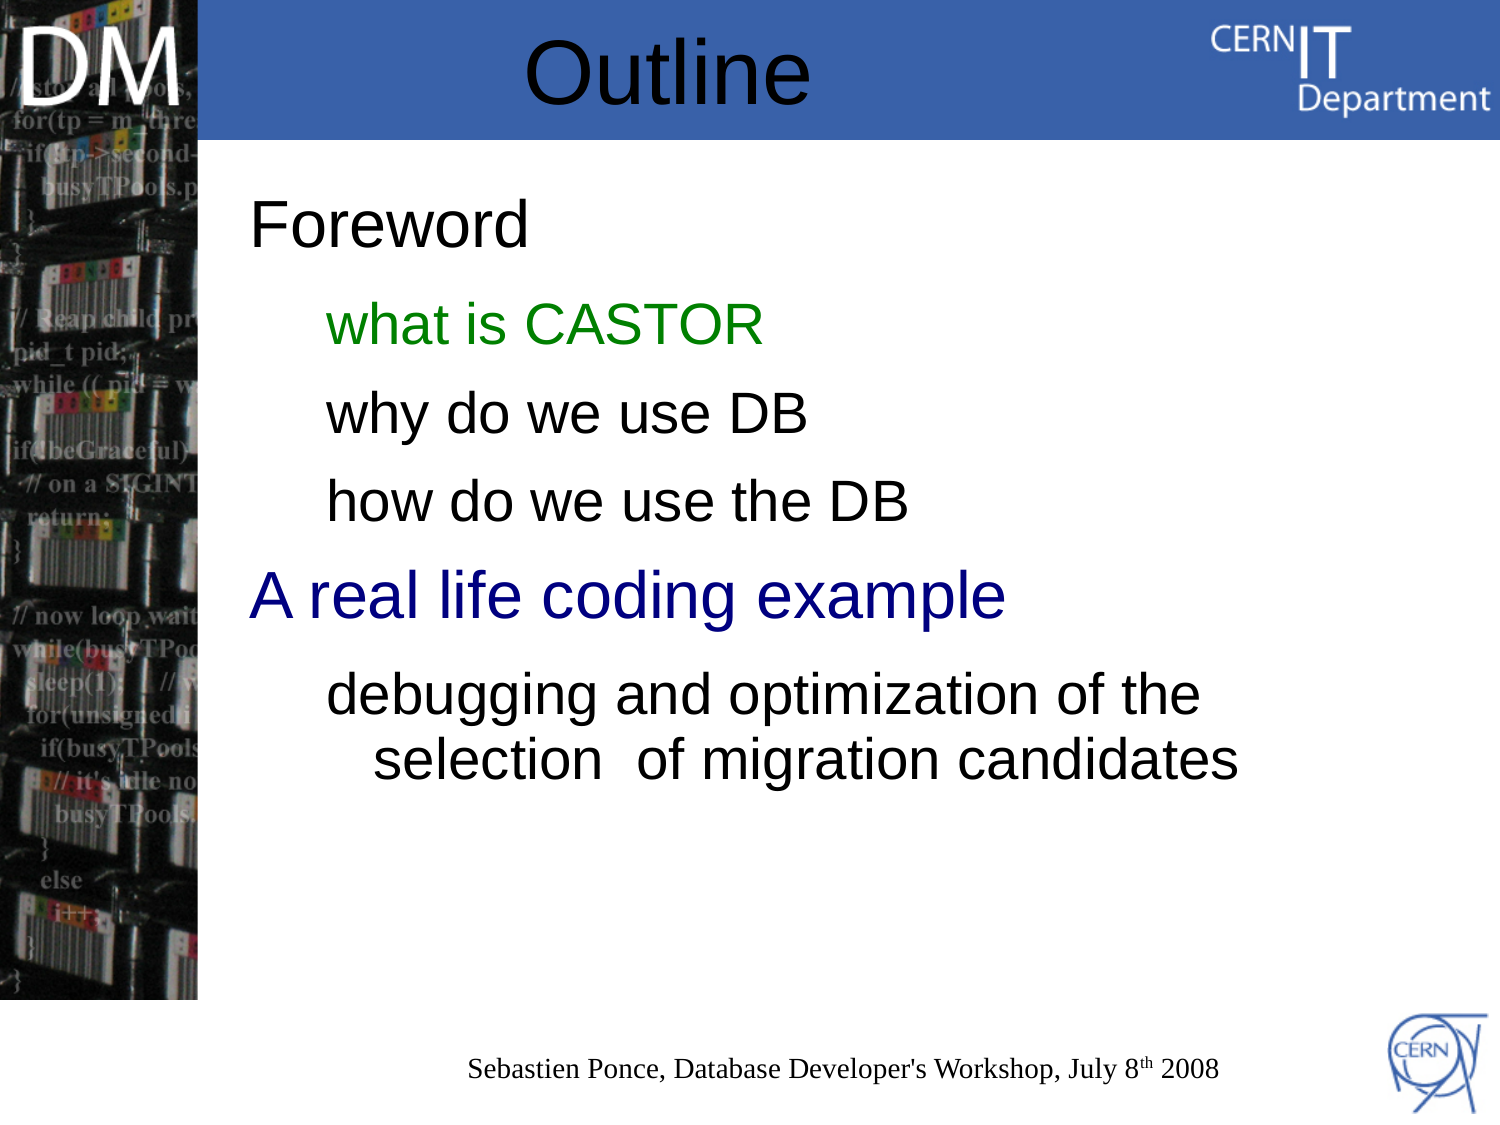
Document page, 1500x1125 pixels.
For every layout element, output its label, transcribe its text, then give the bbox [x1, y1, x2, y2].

title Outline [212, 0, 1125, 138]
picture [1387, 1012, 1489, 1114]
picture [198, 0, 1500, 140]
list Foreword what is CASTOR why do we use DB how do we use the DB A real life coding example debugging and optimization of the selection of migration candidates [217, 172, 1463, 1013]
